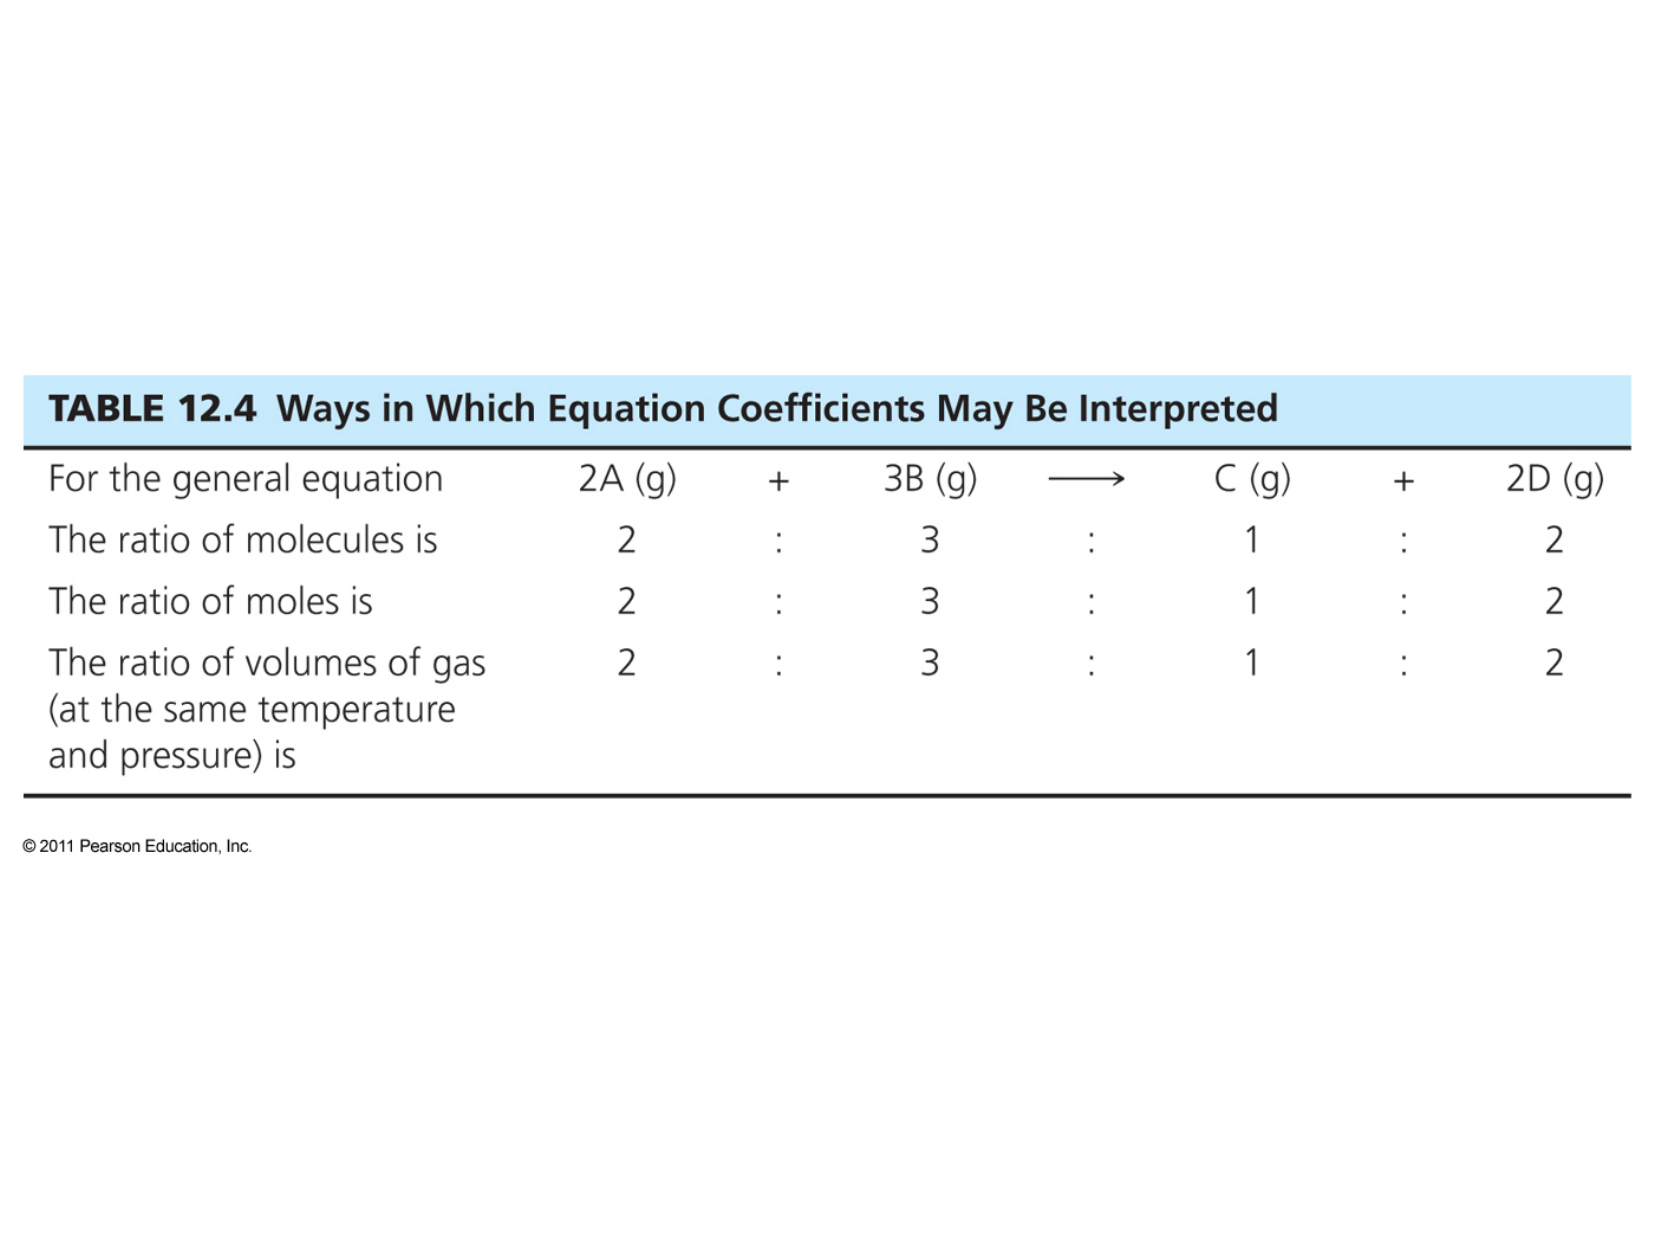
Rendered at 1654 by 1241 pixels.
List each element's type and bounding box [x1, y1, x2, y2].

picture [0, 349, 1654, 891]
